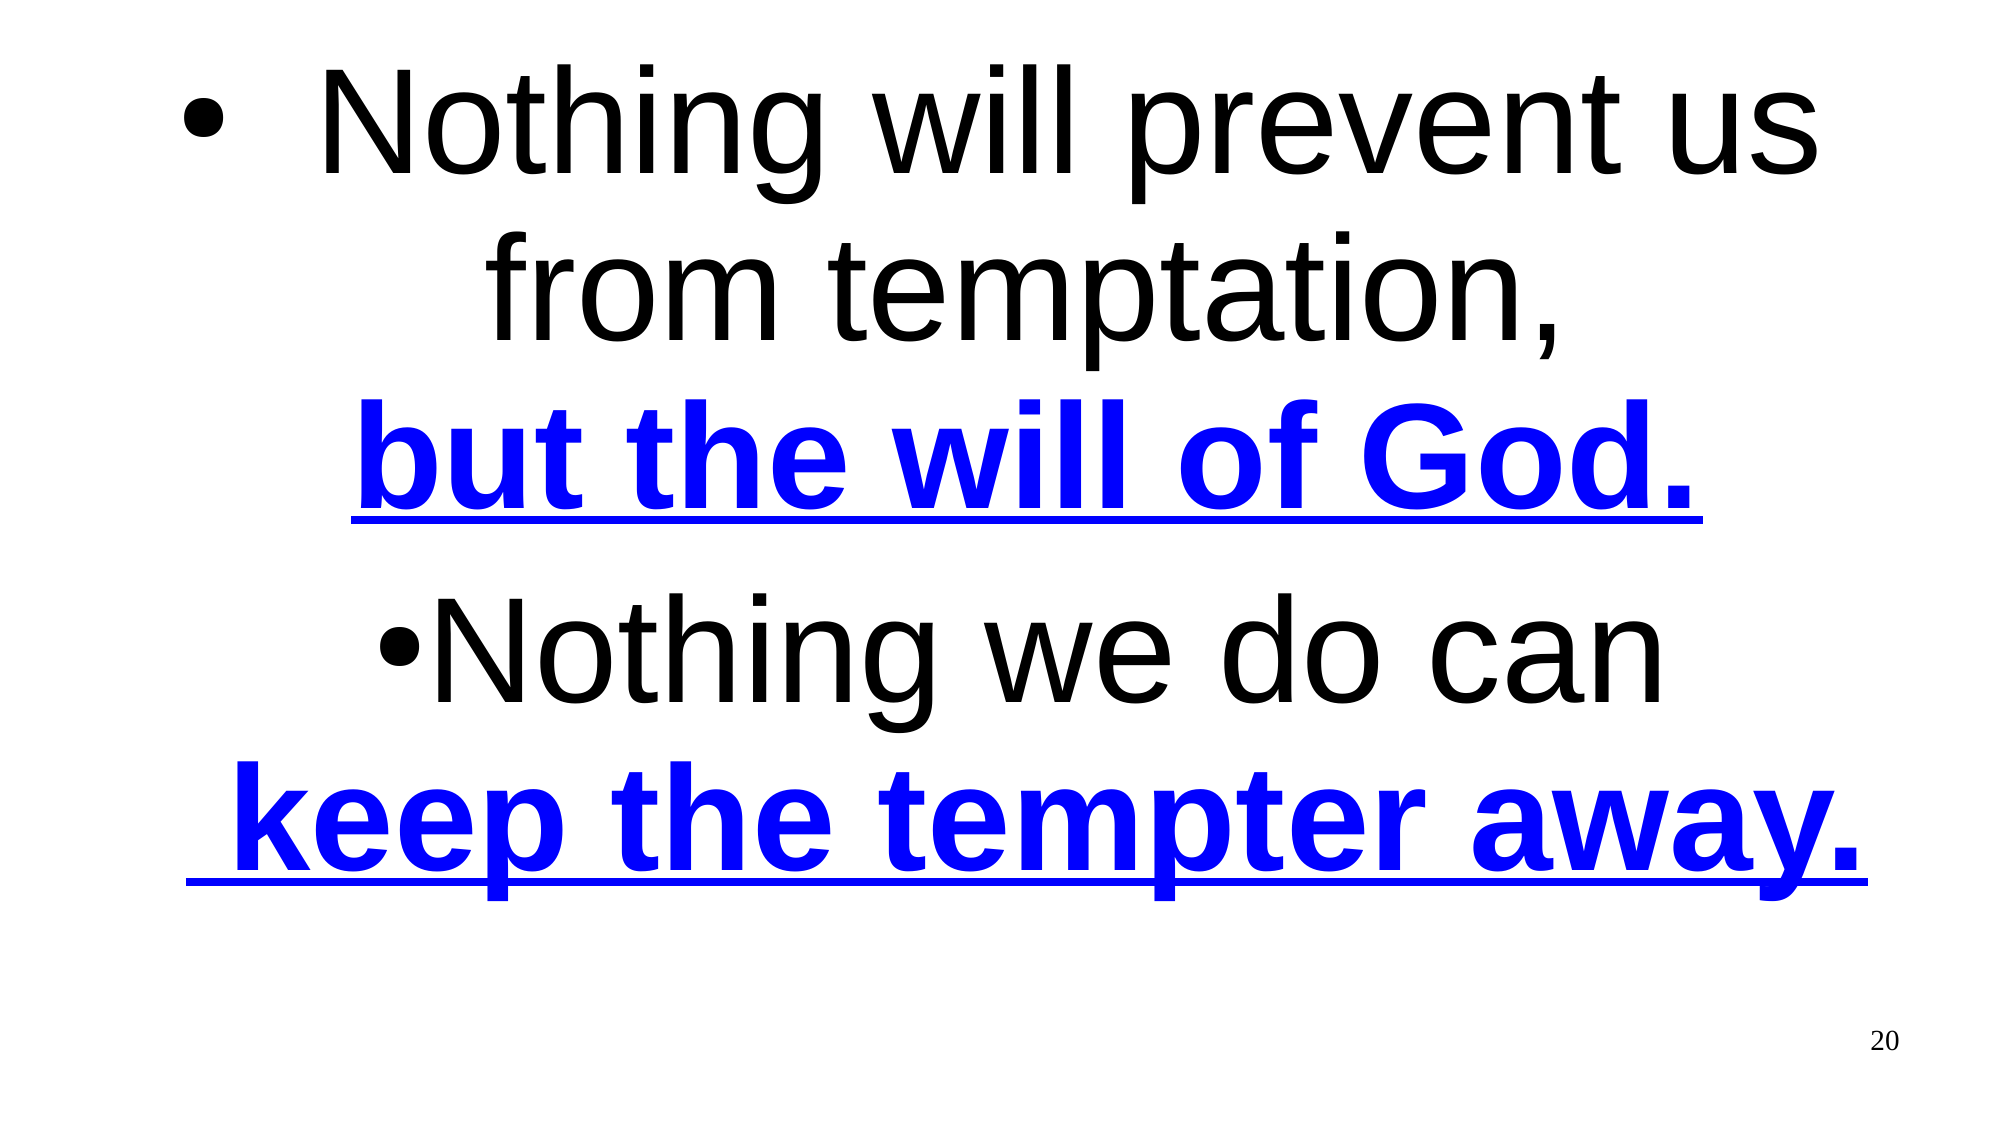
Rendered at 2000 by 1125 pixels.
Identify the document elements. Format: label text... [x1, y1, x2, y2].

list Nothing will prevent us from temptation, but the will of God. Nothing we do can keep the tempter away. [37, 37, 1988, 1088]
